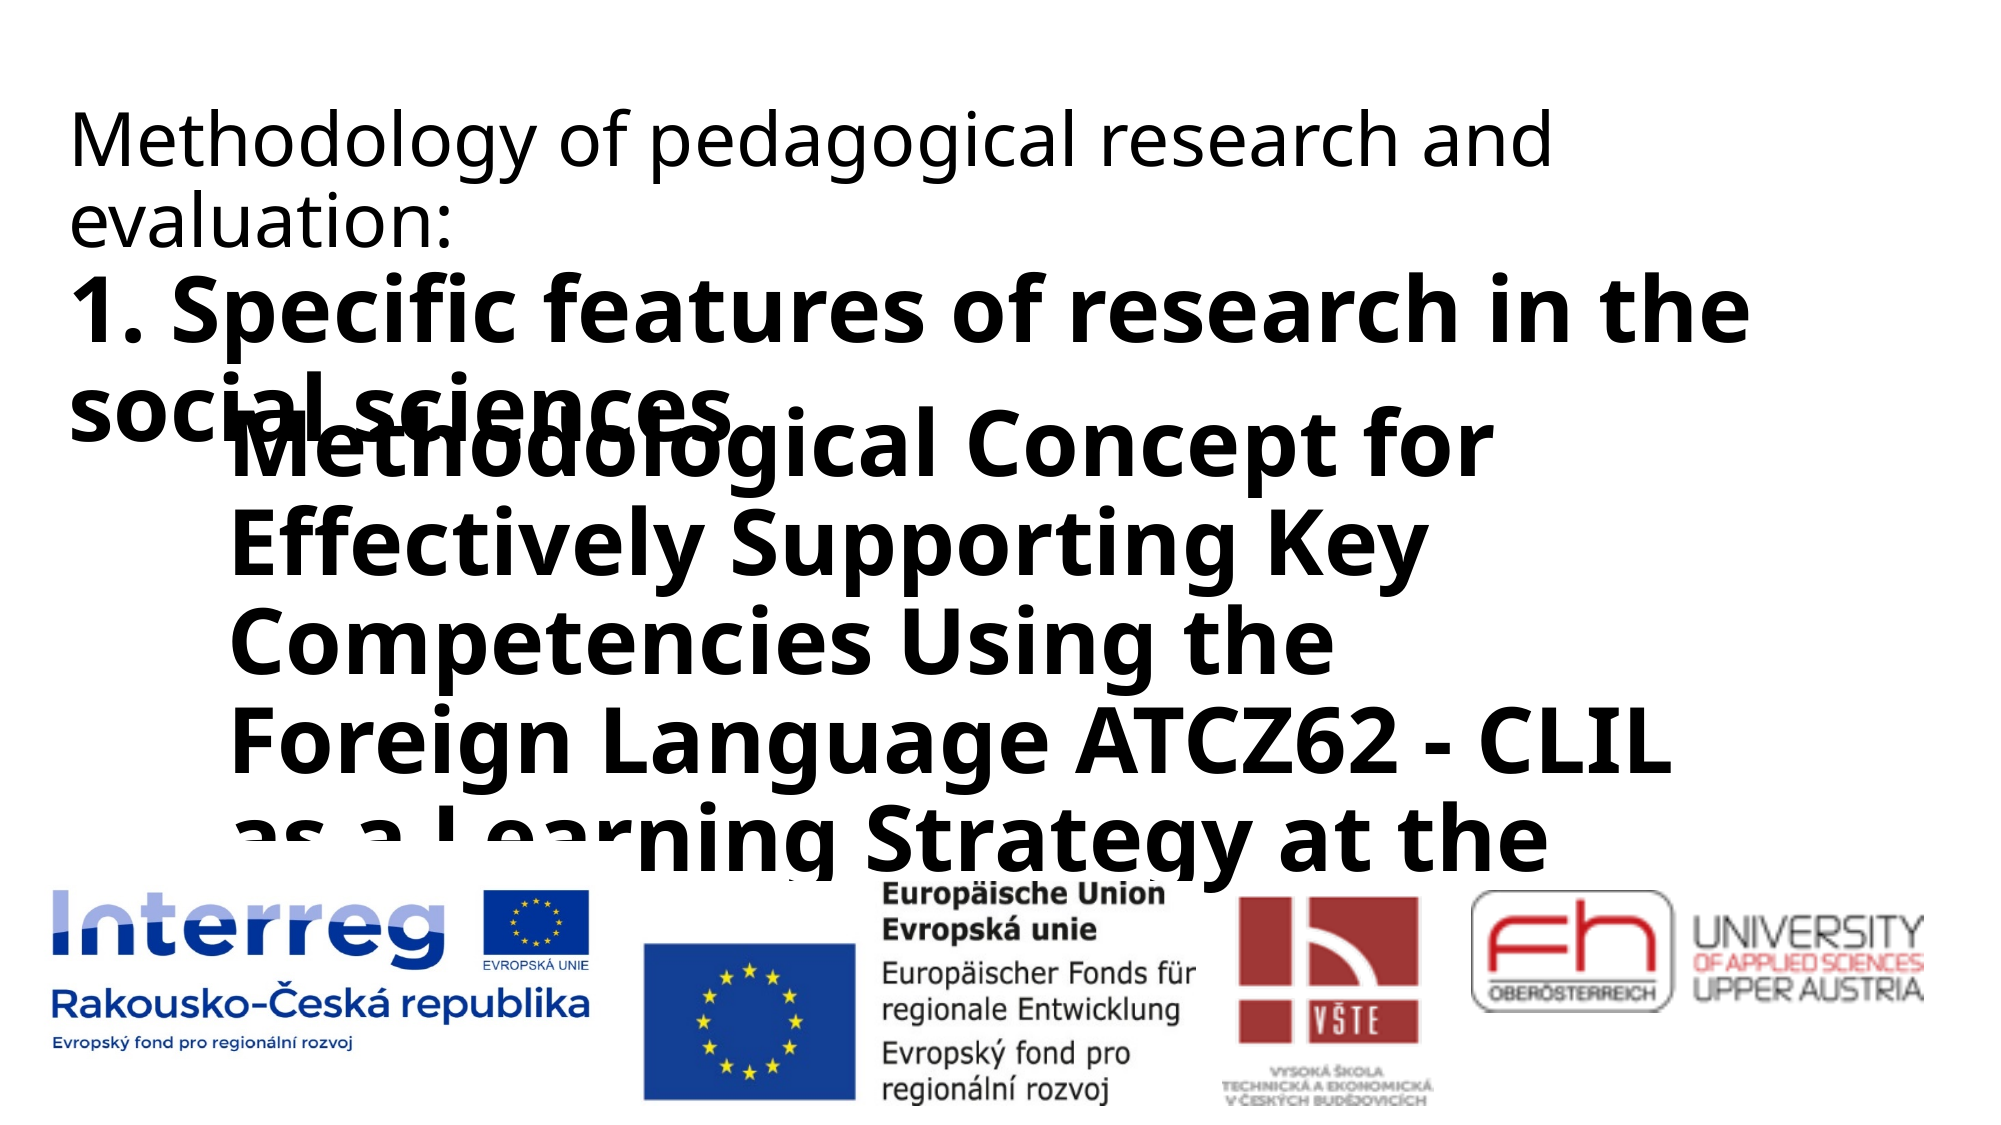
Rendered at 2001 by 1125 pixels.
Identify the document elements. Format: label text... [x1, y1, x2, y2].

title Methodology of pedagogical research and evaluation: 1. Specific features of research in the social sciences [53, 94, 1924, 511]
picture [0, 841, 1196, 1125]
picture [1222, 896, 1434, 1106]
subtitle Methodological Concept for Effectively Supporting Key Competencies Using the Foreign Language ATCZ62 - CLIL as a Learning Strategy at the College [212, 389, 1713, 662]
picture [1471, 890, 1924, 1013]
